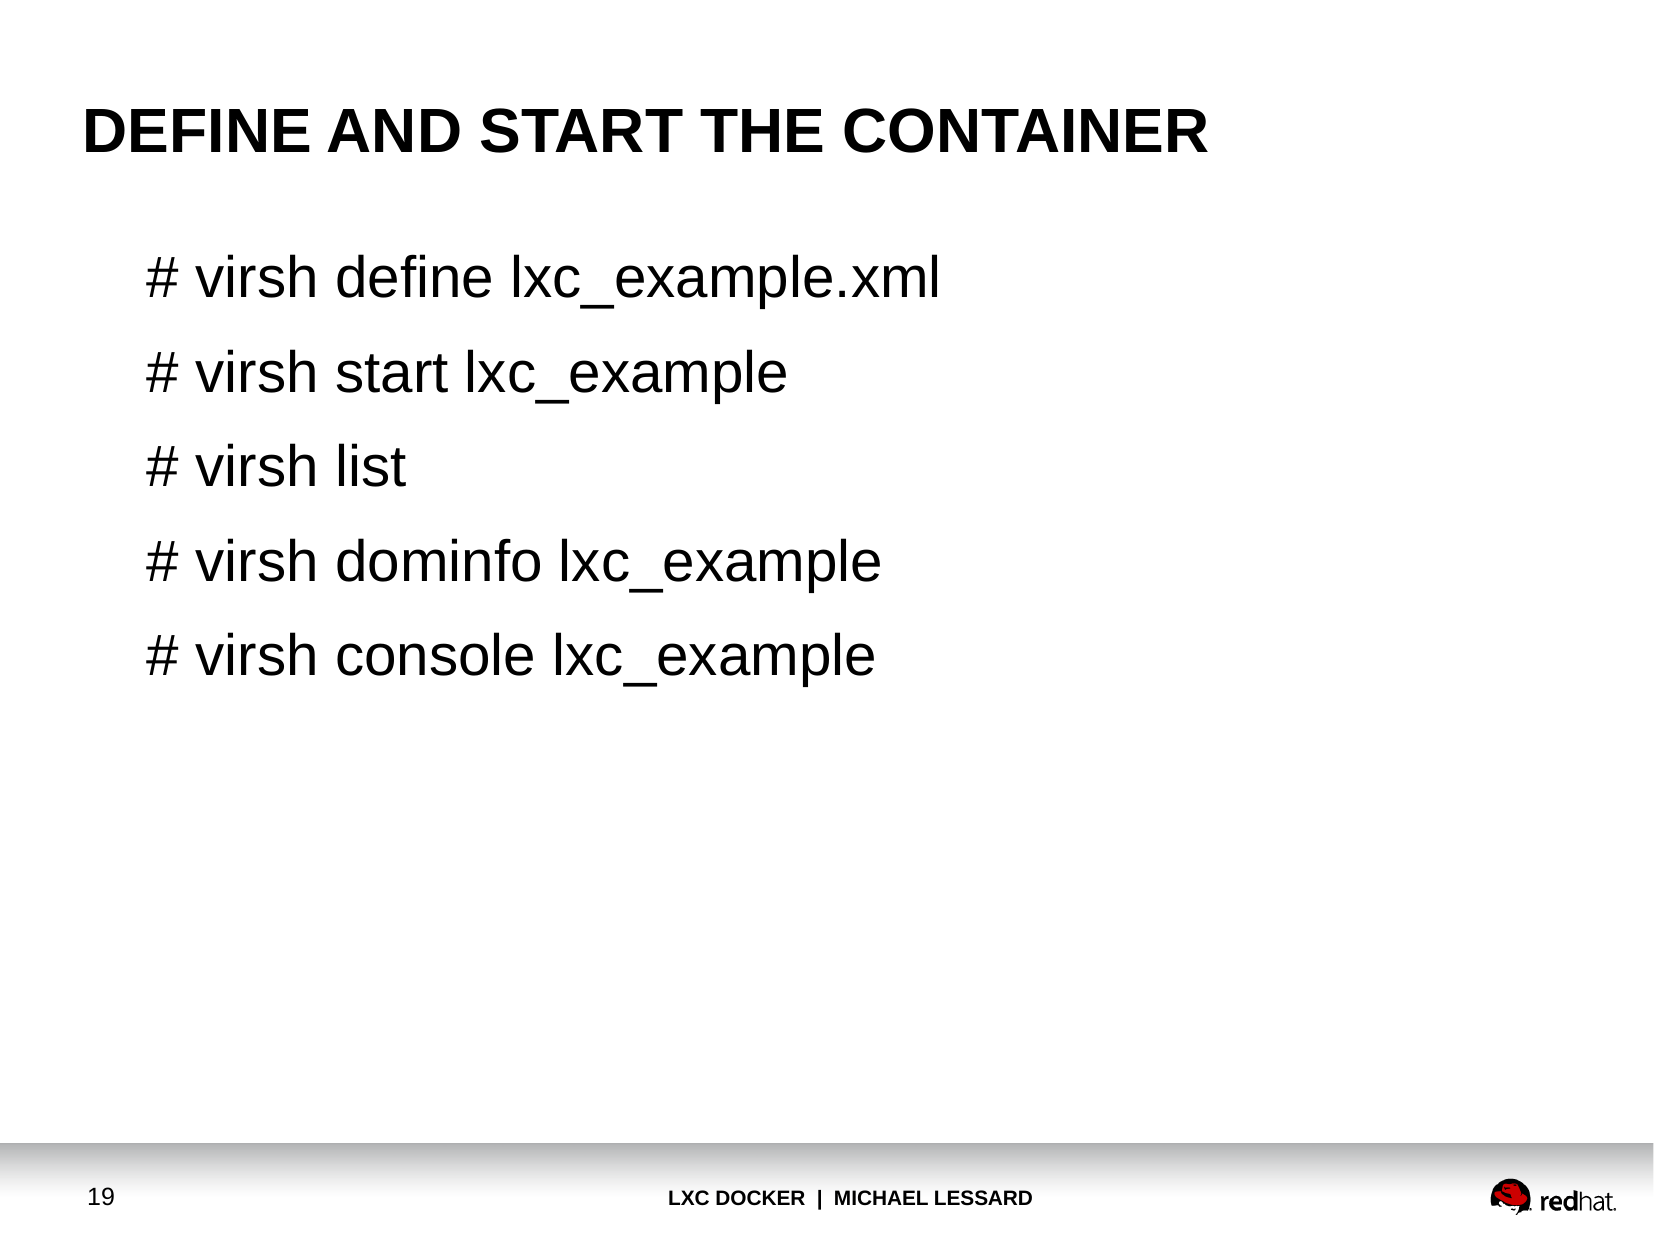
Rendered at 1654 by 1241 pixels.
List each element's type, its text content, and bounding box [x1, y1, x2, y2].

title DEFINE AND START THE CONTAINER [82, 37, 1571, 226]
list # virsh define lxc_example.xml # virsh start lxc_example # virsh list # virsh dominfo lxc_example # virsh console lxc_example [86, 244, 1576, 1039]
picture [0, 1143, 1654, 1241]
